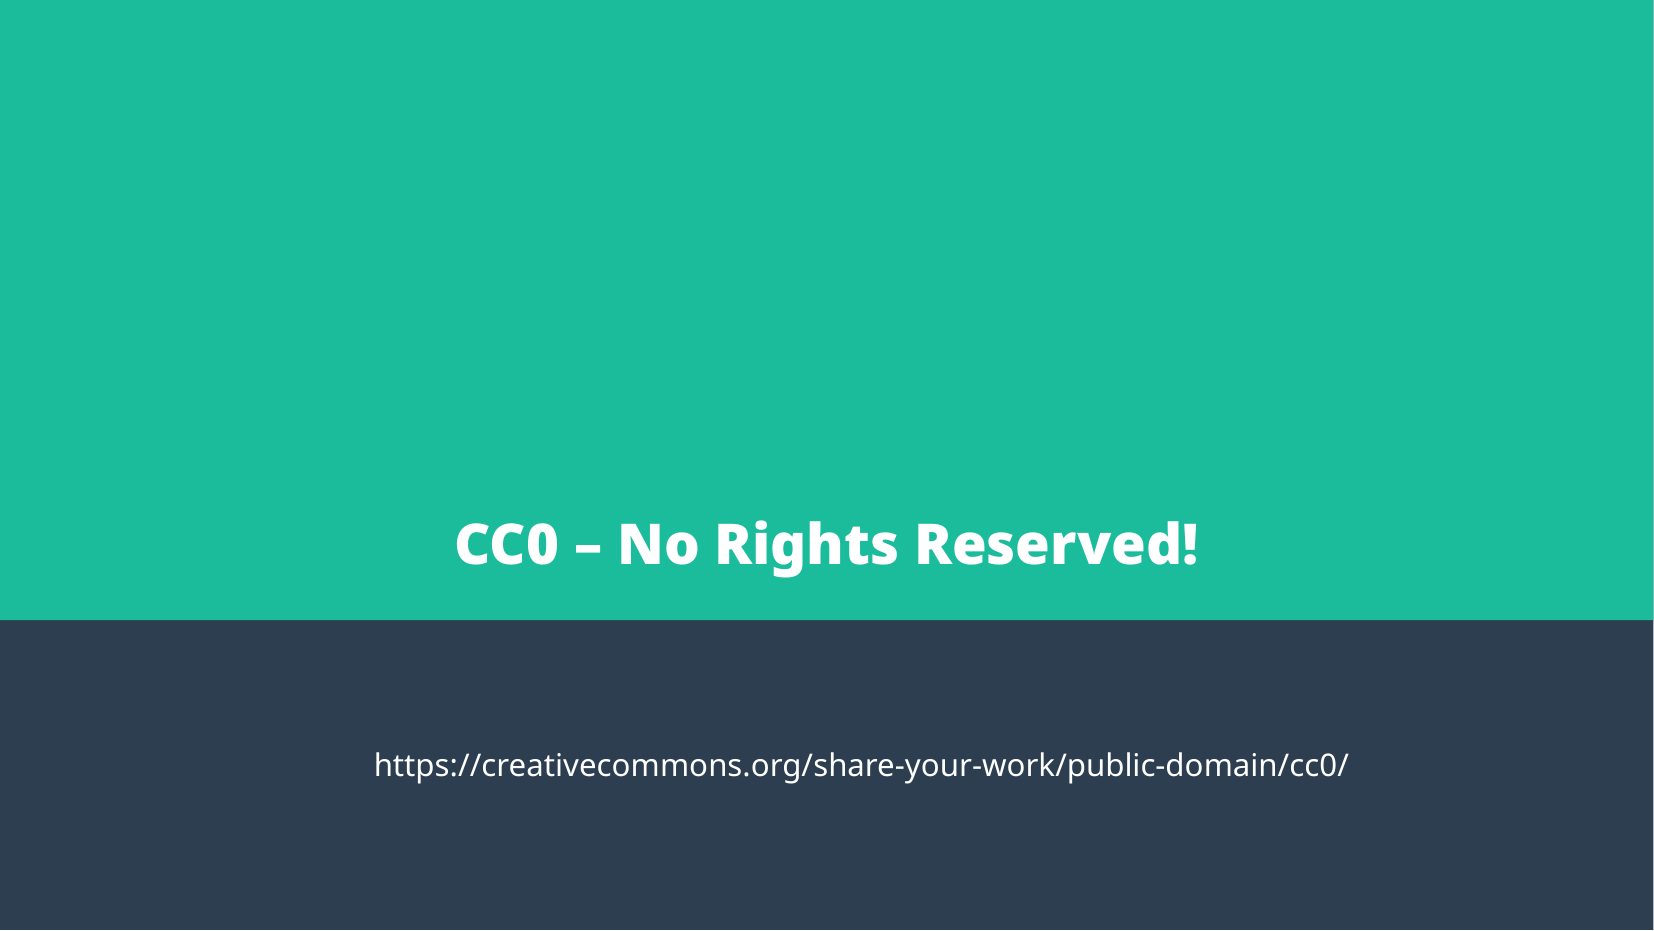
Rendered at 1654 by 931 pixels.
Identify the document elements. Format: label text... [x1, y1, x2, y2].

list https://creativecommons.org/share-your-work/public-domain/cc0/ [59, 642, 1595, 886]
title CC0 – No Rights Reserved! [59, 465, 1595, 583]
